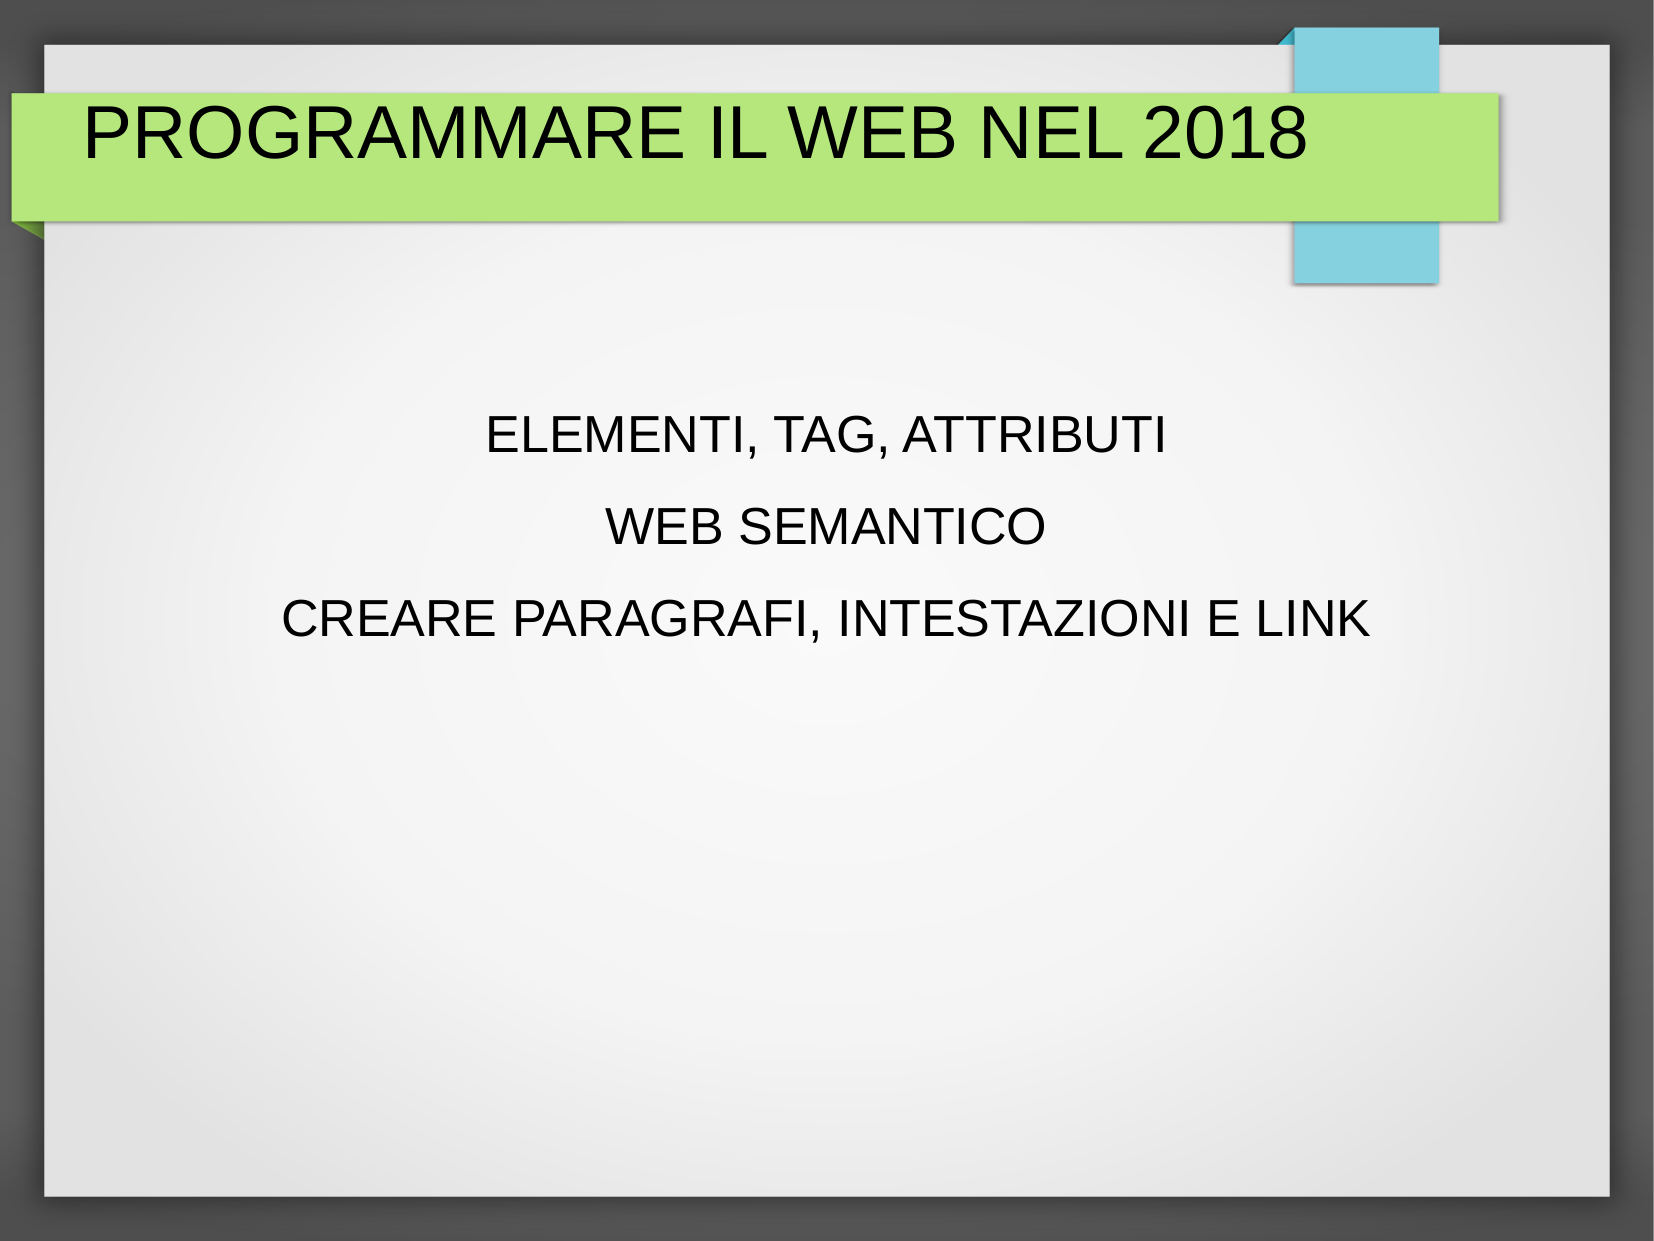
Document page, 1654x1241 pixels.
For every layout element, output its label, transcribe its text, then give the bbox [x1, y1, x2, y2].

picture [0, 0, 1654, 1241]
title PROGRAMMARE IL WEB NEL 2018 [82, 44, 1489, 213]
subtitle ELEMENTI, TAG, ATTRIBUTI WEB SEMANTICO CREARE PARAGRAFI, INTESTAZIONI E LINK [82, 295, 1571, 1015]
